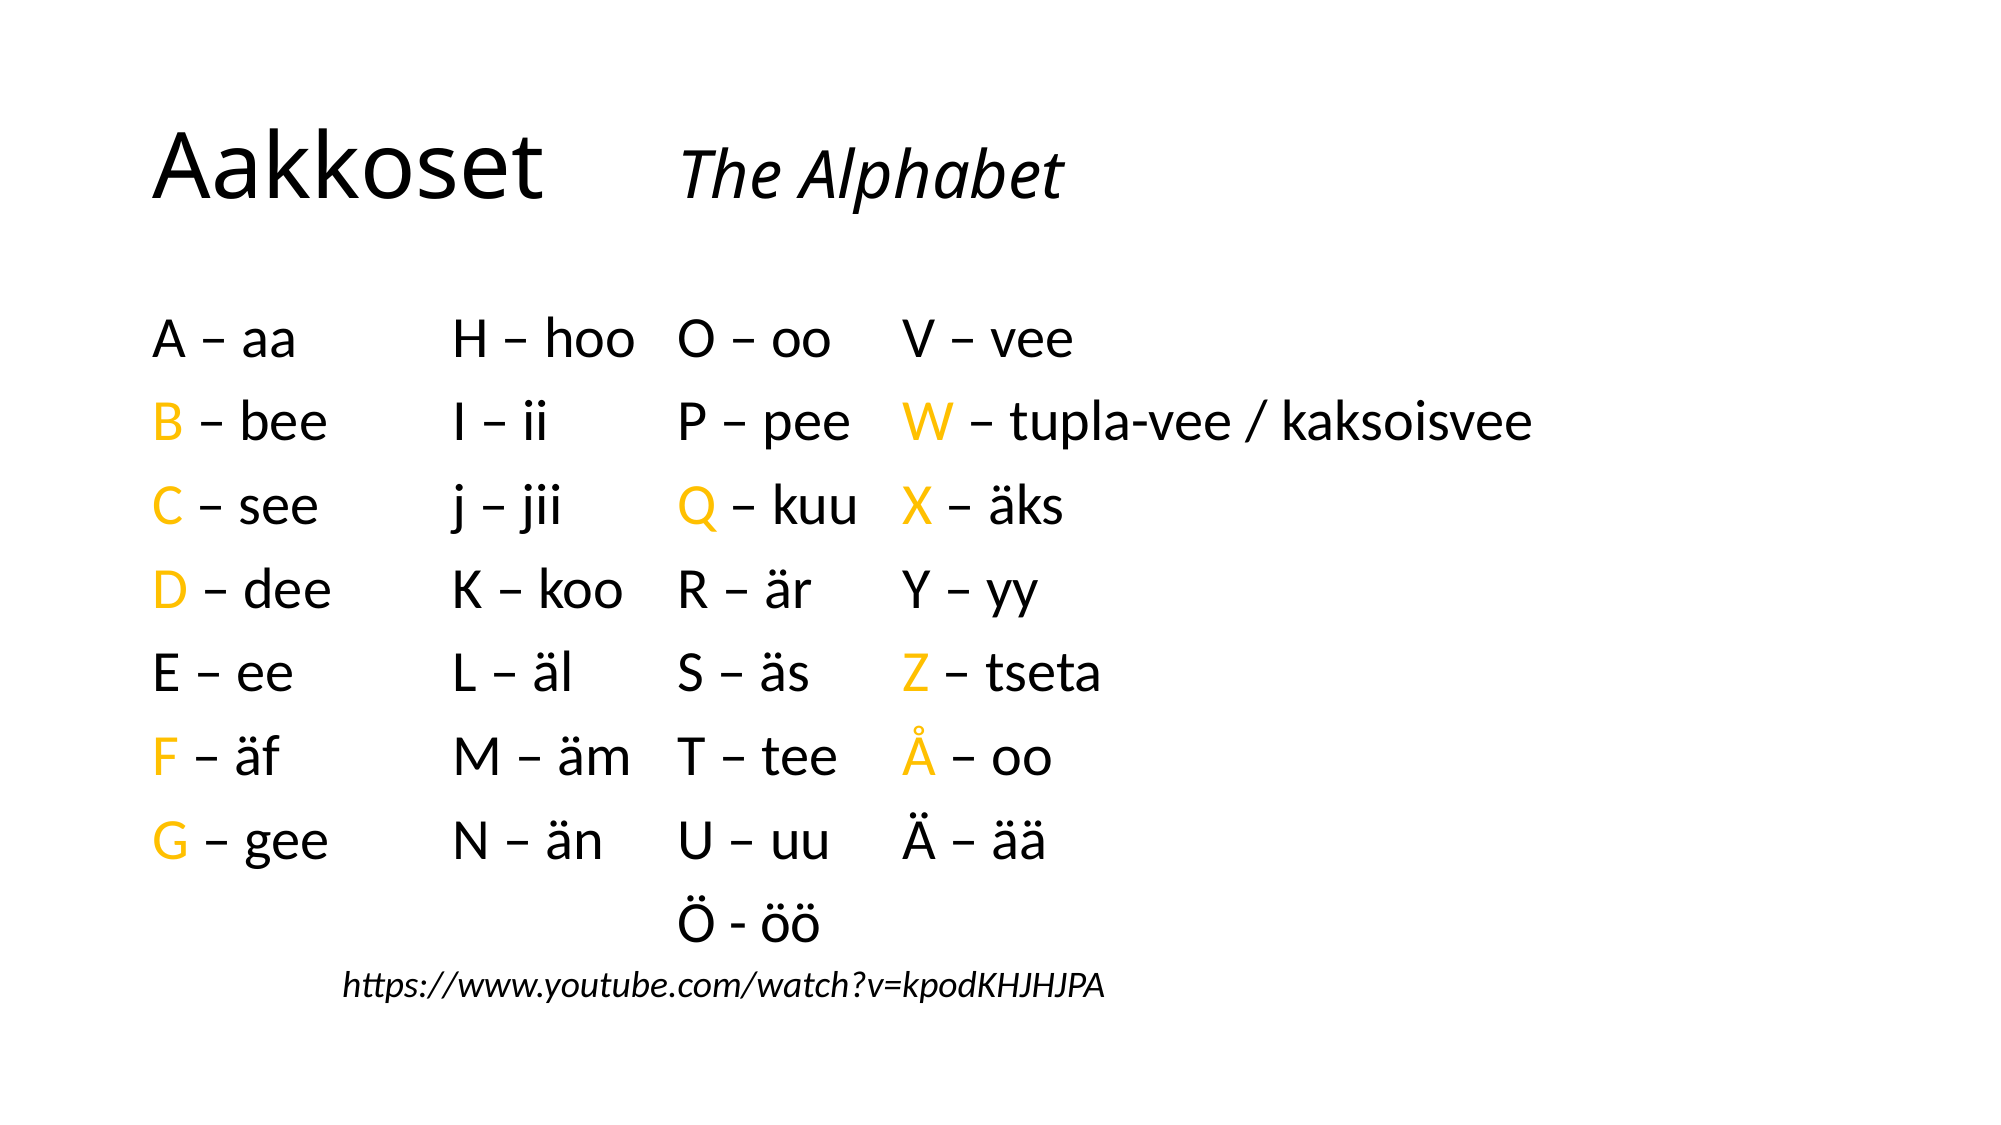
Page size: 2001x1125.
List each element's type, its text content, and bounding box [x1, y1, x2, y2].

text_box https://www.youtube.com/watch?v=kpodKHJHJPA [327, 953, 1121, 1013]
list A – aa H – hoo O – oo V – vee B – bee I – ii P – pee W – tupla-vee / kaksoisvee C – see j – jii Q – kuu X – äks D – dee K – koo R – är Y – yy E – ee L – äl S – äs Z – tseta F – äf M – äm T – tee Å – oo G – gee N – än U – uu Ä – ää Ö - öö [137, 299, 1863, 1014]
title Aakkoset The Alphabet [137, 59, 1863, 278]
